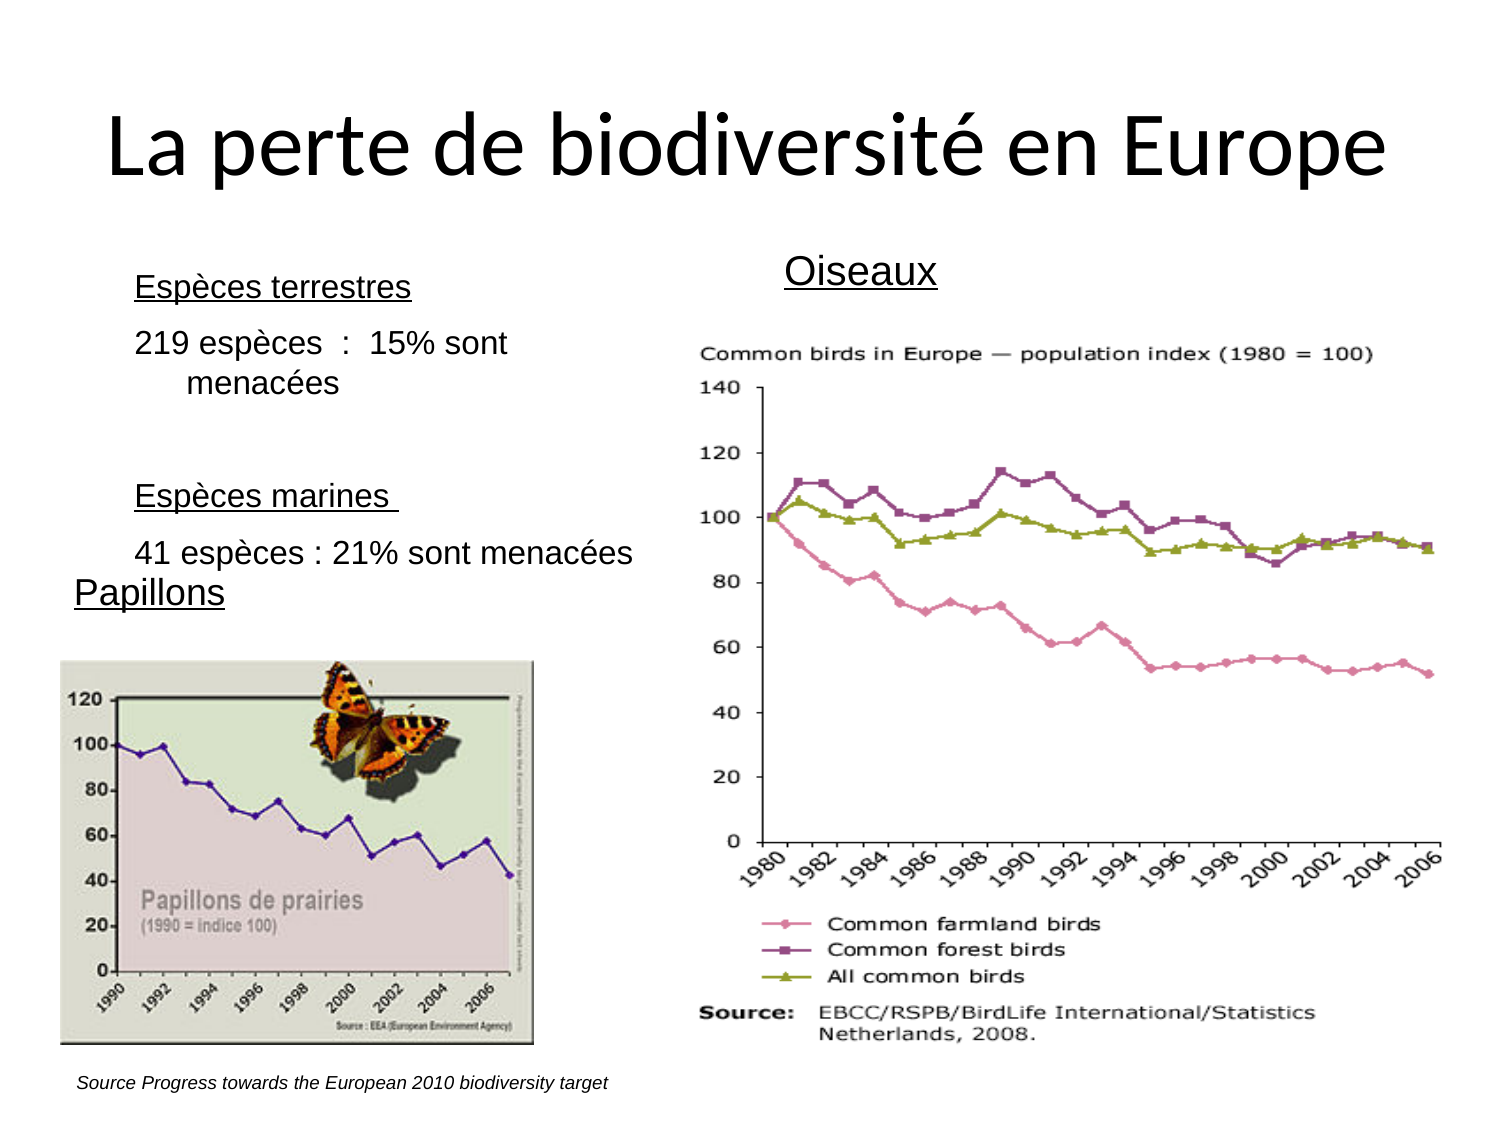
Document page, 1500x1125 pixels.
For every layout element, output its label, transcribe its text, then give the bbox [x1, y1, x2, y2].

text_box Source Progress towards the European 2010 biodiversity target [61, 1062, 709, 1101]
picture [60, 660, 534, 1045]
list Espèces terrestres 219 espèces : 15% sont menacées Espèces marines 41 espèces : 21% sont menacées [59, 257, 680, 596]
picture [649, 324, 1477, 1064]
list Oiseaux [708, 236, 1361, 302]
text_box Papillons [59, 560, 473, 621]
title La perte de biodiversité en Europe [75, 13, 1423, 265]
